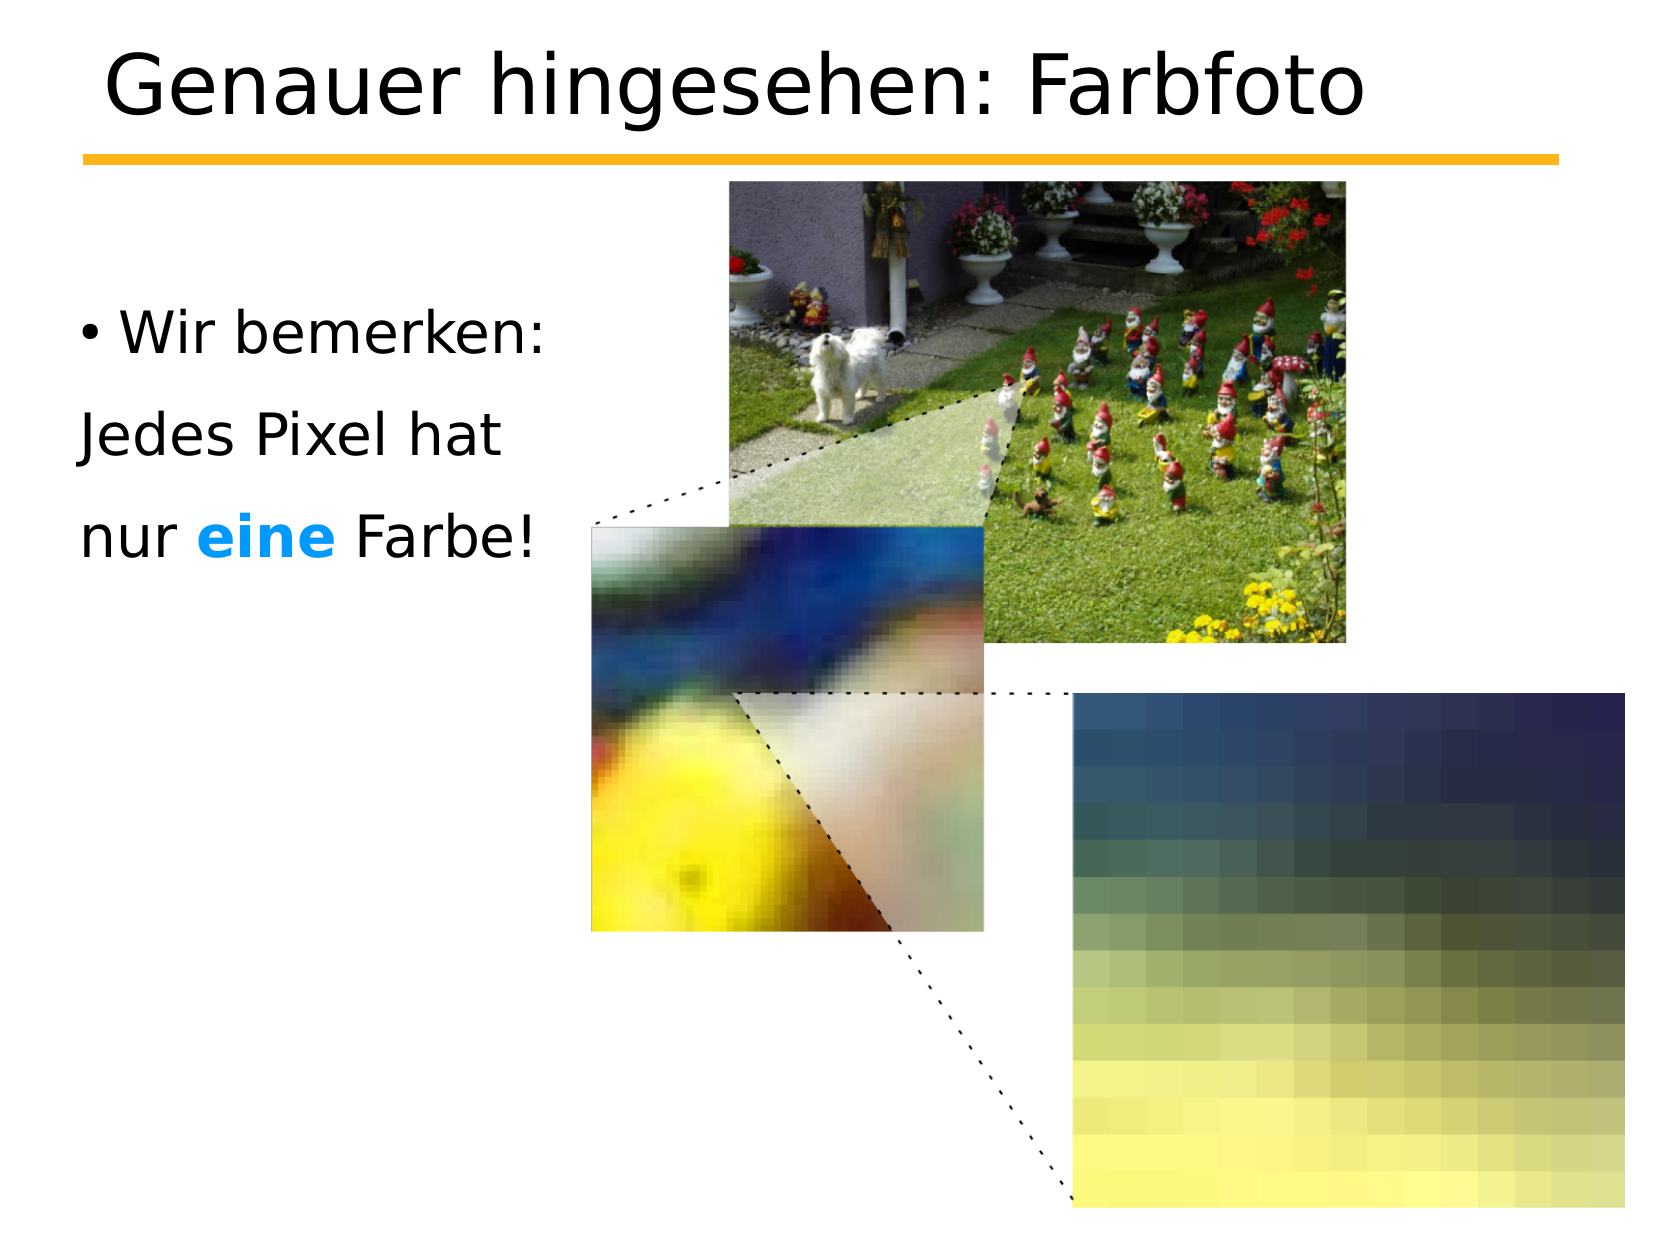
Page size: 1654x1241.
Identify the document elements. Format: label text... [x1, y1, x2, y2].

title Genauer hingesehen: Farbfoto [88, 29, 1625, 142]
text_box Wir bemerken: Jedes Pixel hat nur eine Farbe! [64, 258, 590, 545]
picture [590, 177, 1625, 1211]
